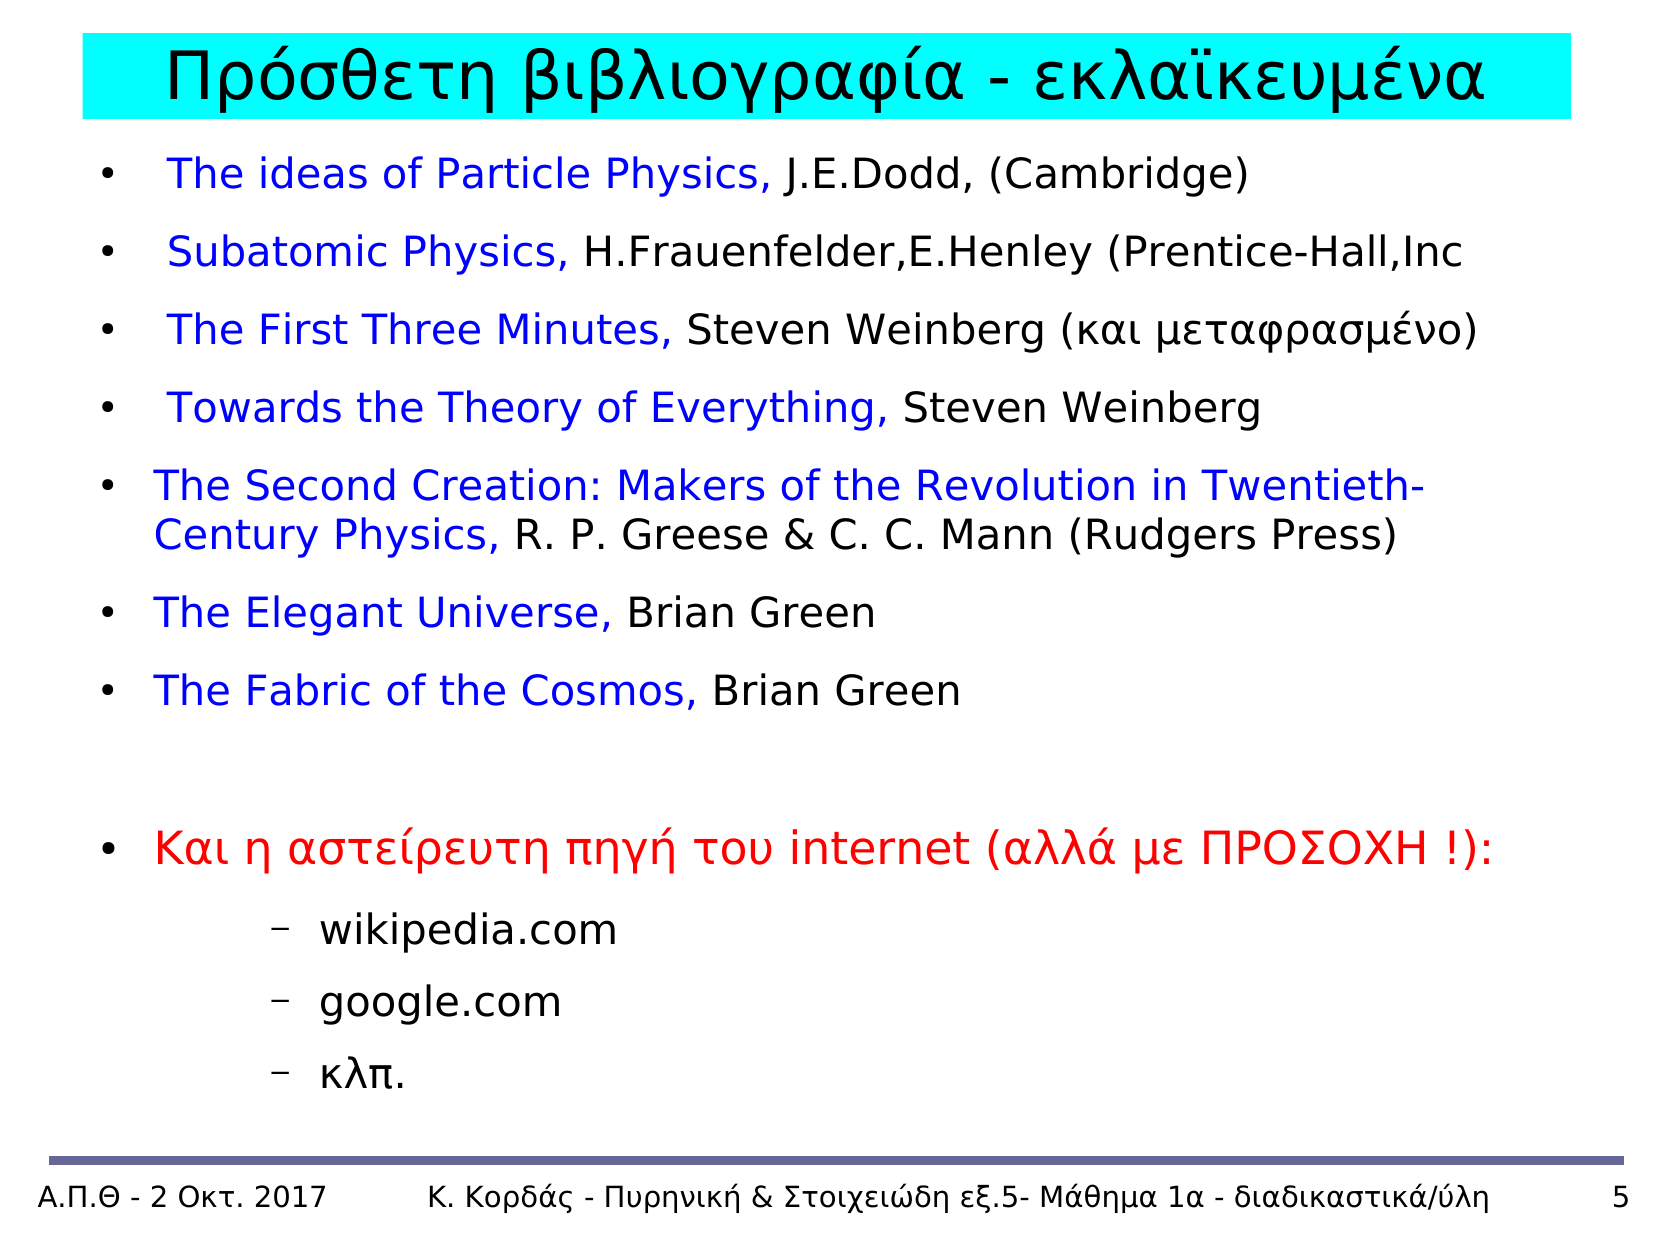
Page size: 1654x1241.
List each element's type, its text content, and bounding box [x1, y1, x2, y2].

list The ideas of Particle Physics, J.E.Dodd, (Cambridge) Subatomic Physics, H.Frauenfelder,E.Henley (Prentice-Hall,Inc The First Three Minutes, Steven Weinberg (και μεταφρασμένο) Towards the Theory of Everything, Steven Weinberg The Second Creation: Makers of the Revolution in Twentieth-Century Physics, R. P. Greese & C. C. Mann (Rudgers Press) The Elegant Universe, Brian Green The Fabric of the Cosmos, Brian Green Και η αστείρευτη πηγή του internet (αλλά με ΠΡΟΣΟΧΗ !): wikipedia.com google.com κλπ. [82, 150, 1571, 1112]
title Πρόσθετη βιβλιογραφία - εκλαϊκευμένα [82, 33, 1571, 119]
